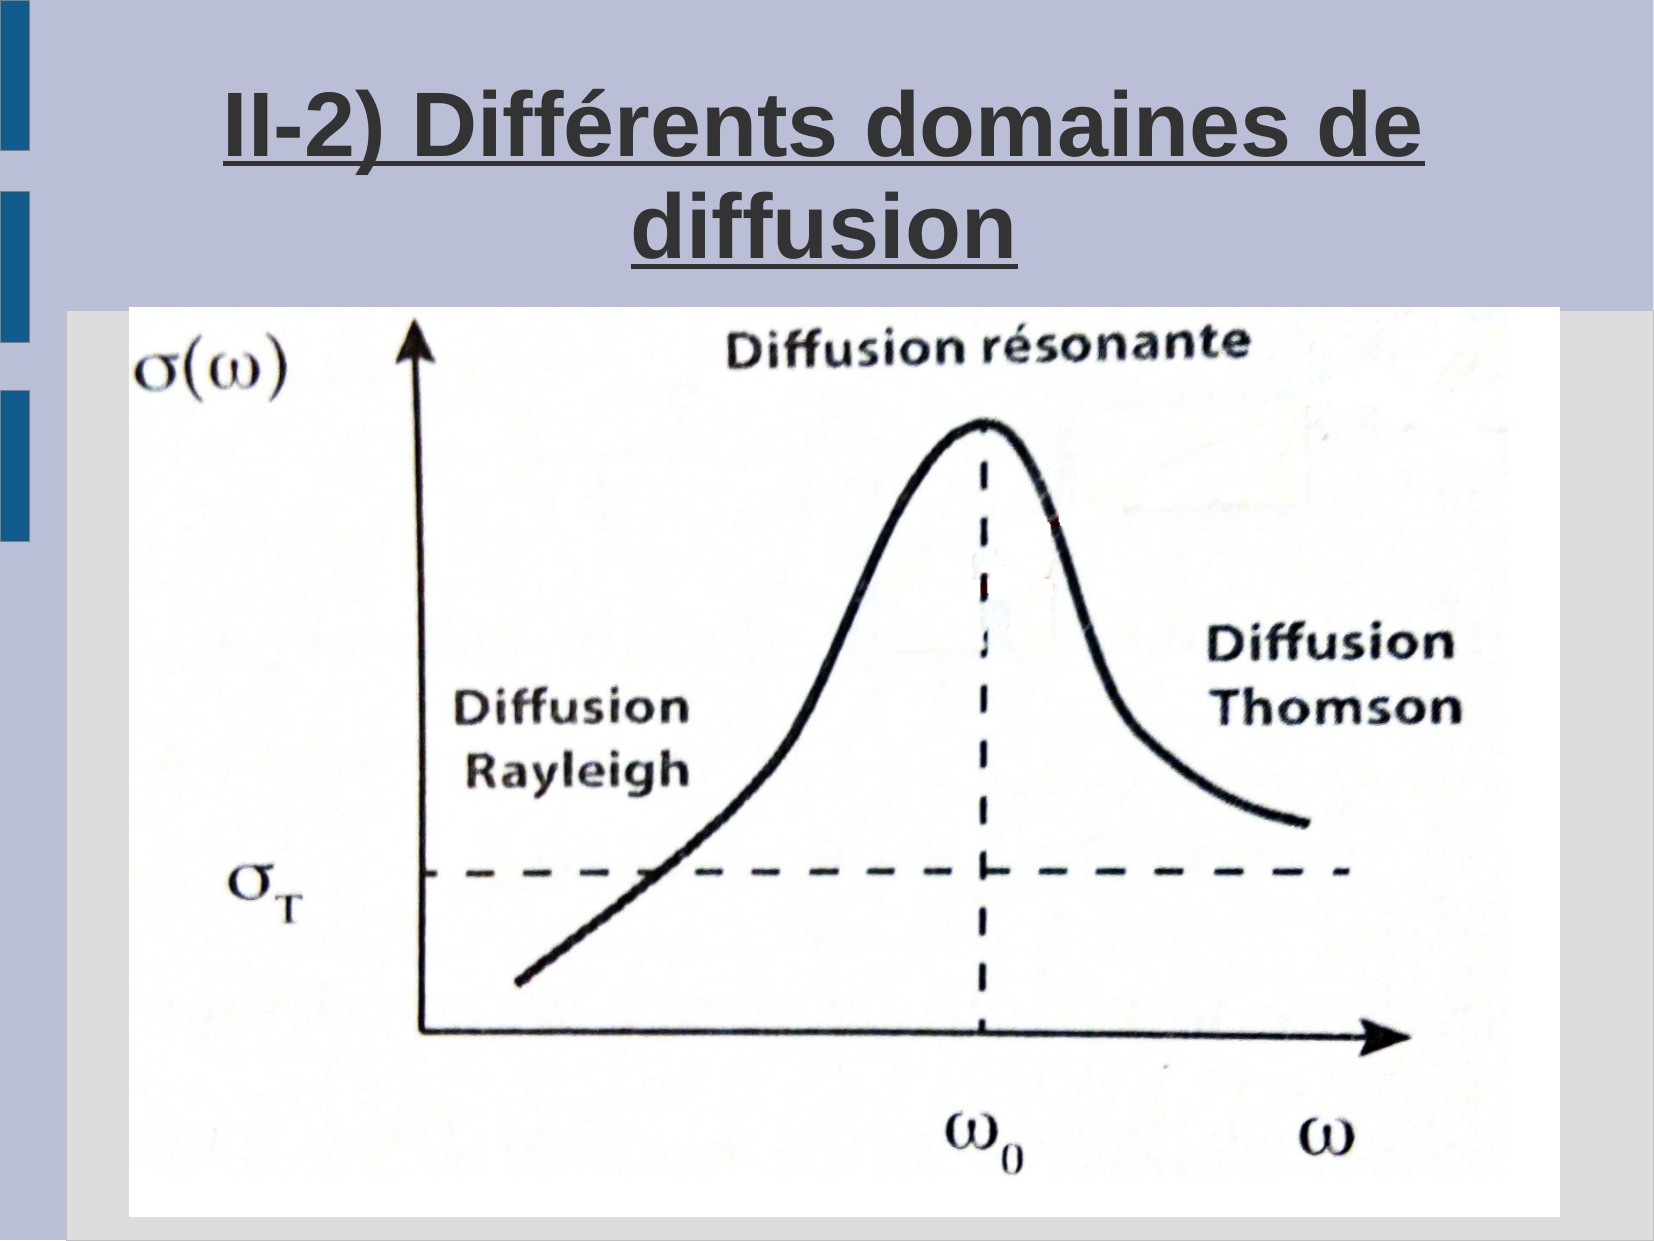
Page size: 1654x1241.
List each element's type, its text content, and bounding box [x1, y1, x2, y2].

picture [129, 307, 1560, 1217]
title II-2) Différents domaines de diffusion [118, 67, 1531, 284]
